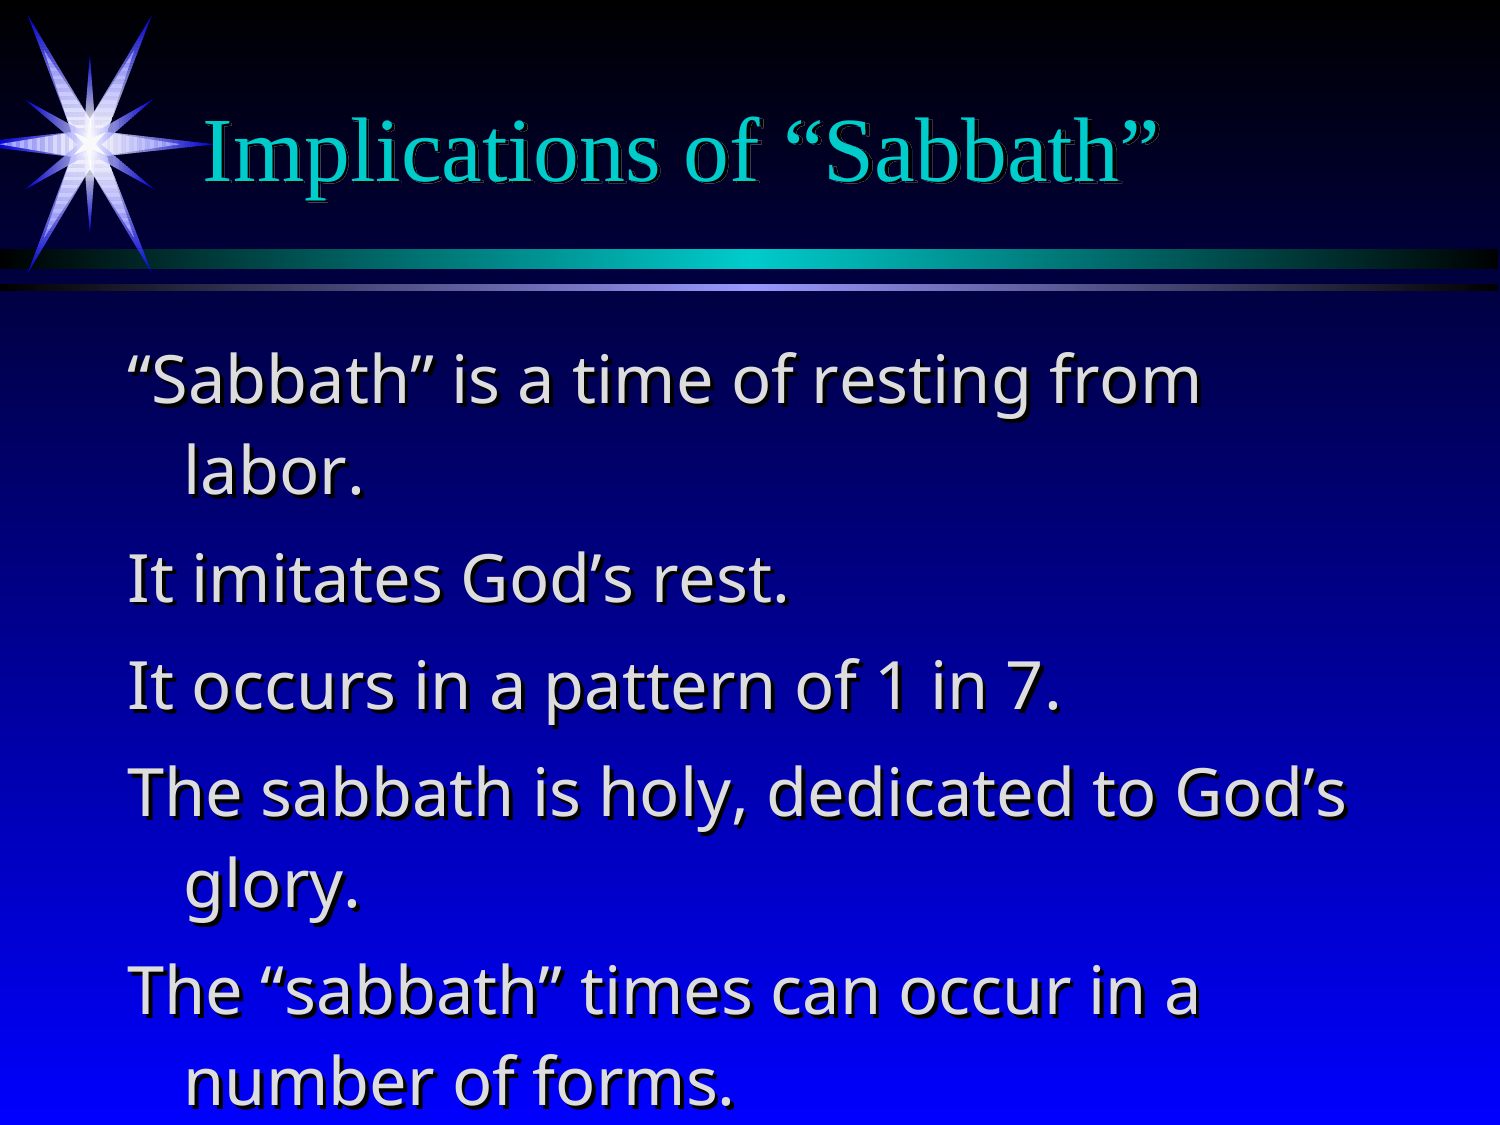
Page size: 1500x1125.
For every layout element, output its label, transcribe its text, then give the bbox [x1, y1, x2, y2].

title Implications of “Sabbath” [187, 56, 1463, 244]
text_box new [38, 239, 49, 245]
list “Sabbath” is a time of resting from labor. It imitates God’s rest. It occurs in a pattern of 1 in 7. The sabbath is holy, dedicated to God’s glory. The “sabbath” times can occur in a number of forms. [112, 324, 1388, 1076]
text_box 3 [36, 246, 44, 251]
text_box 3 [35, 37, 44, 42]
text_box new [131, 43, 142, 49]
text_box new [38, 43, 48, 49]
text_box 3 [135, 37, 144, 42]
text_box new [131, 239, 141, 245]
text_box 3 [135, 246, 144, 251]
